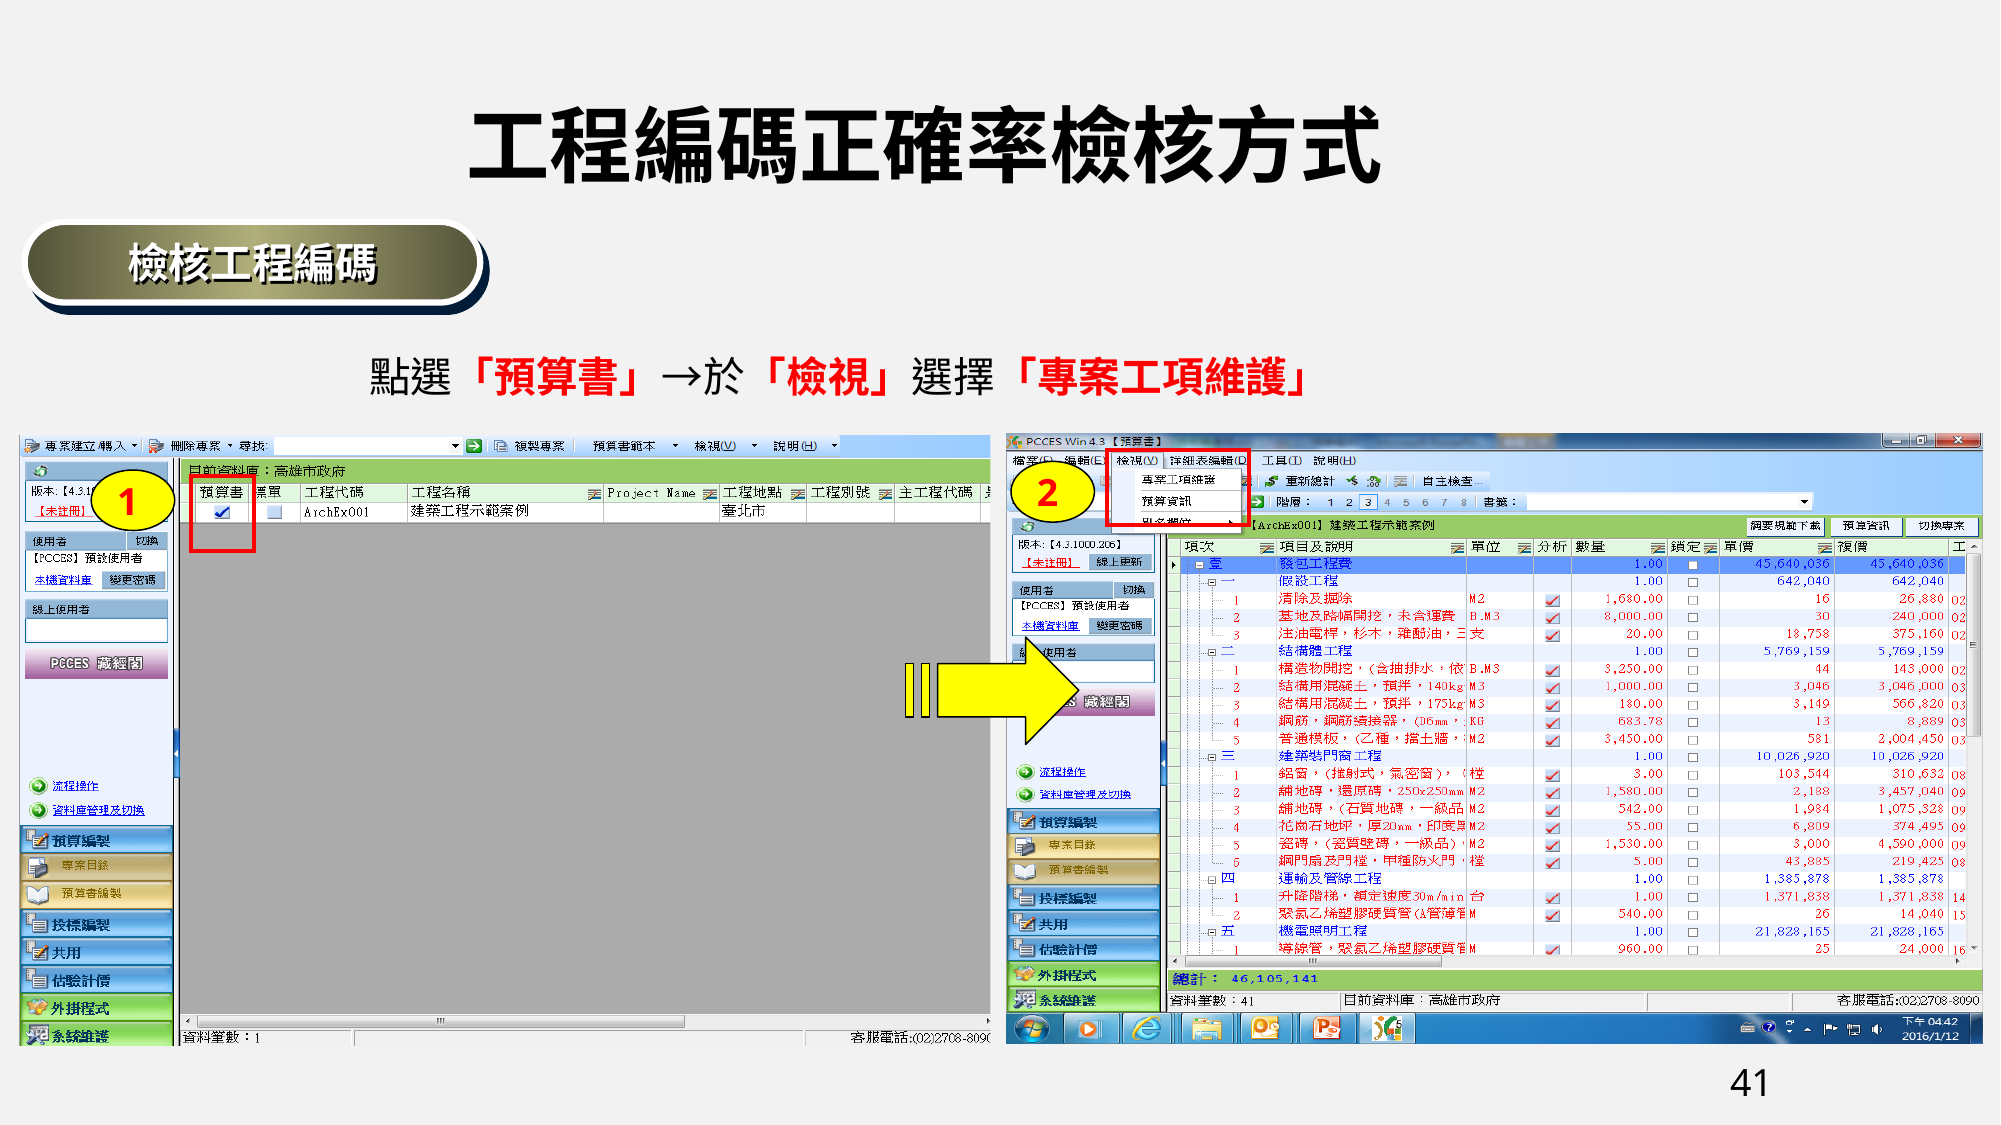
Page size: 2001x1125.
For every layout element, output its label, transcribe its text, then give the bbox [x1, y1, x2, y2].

text_box [1107, 449, 1249, 511]
text_box 工程編碼正確率檢核方式 [24, 84, 1825, 202]
text_box [161, 477, 175, 523]
text_box [1011, 472, 1021, 512]
picture [13, 435, 991, 1046]
text_box 點選「預算書」→於「檢視」選擇「專案工項維護」 [354, 343, 1740, 408]
text_box 1 [102, 470, 161, 531]
picture [1006, 433, 1983, 1044]
text_box [1081, 469, 1095, 515]
text_box [905, 663, 914, 717]
text_box [190, 476, 254, 537]
text_box 檢核工程編碼 [24, 221, 481, 303]
text_box 2 [1021, 461, 1081, 523]
text_box 41 [1518, 1051, 1985, 1104]
text_box [921, 663, 930, 717]
text_box [937, 636, 1079, 745]
text_box [91, 479, 102, 521]
